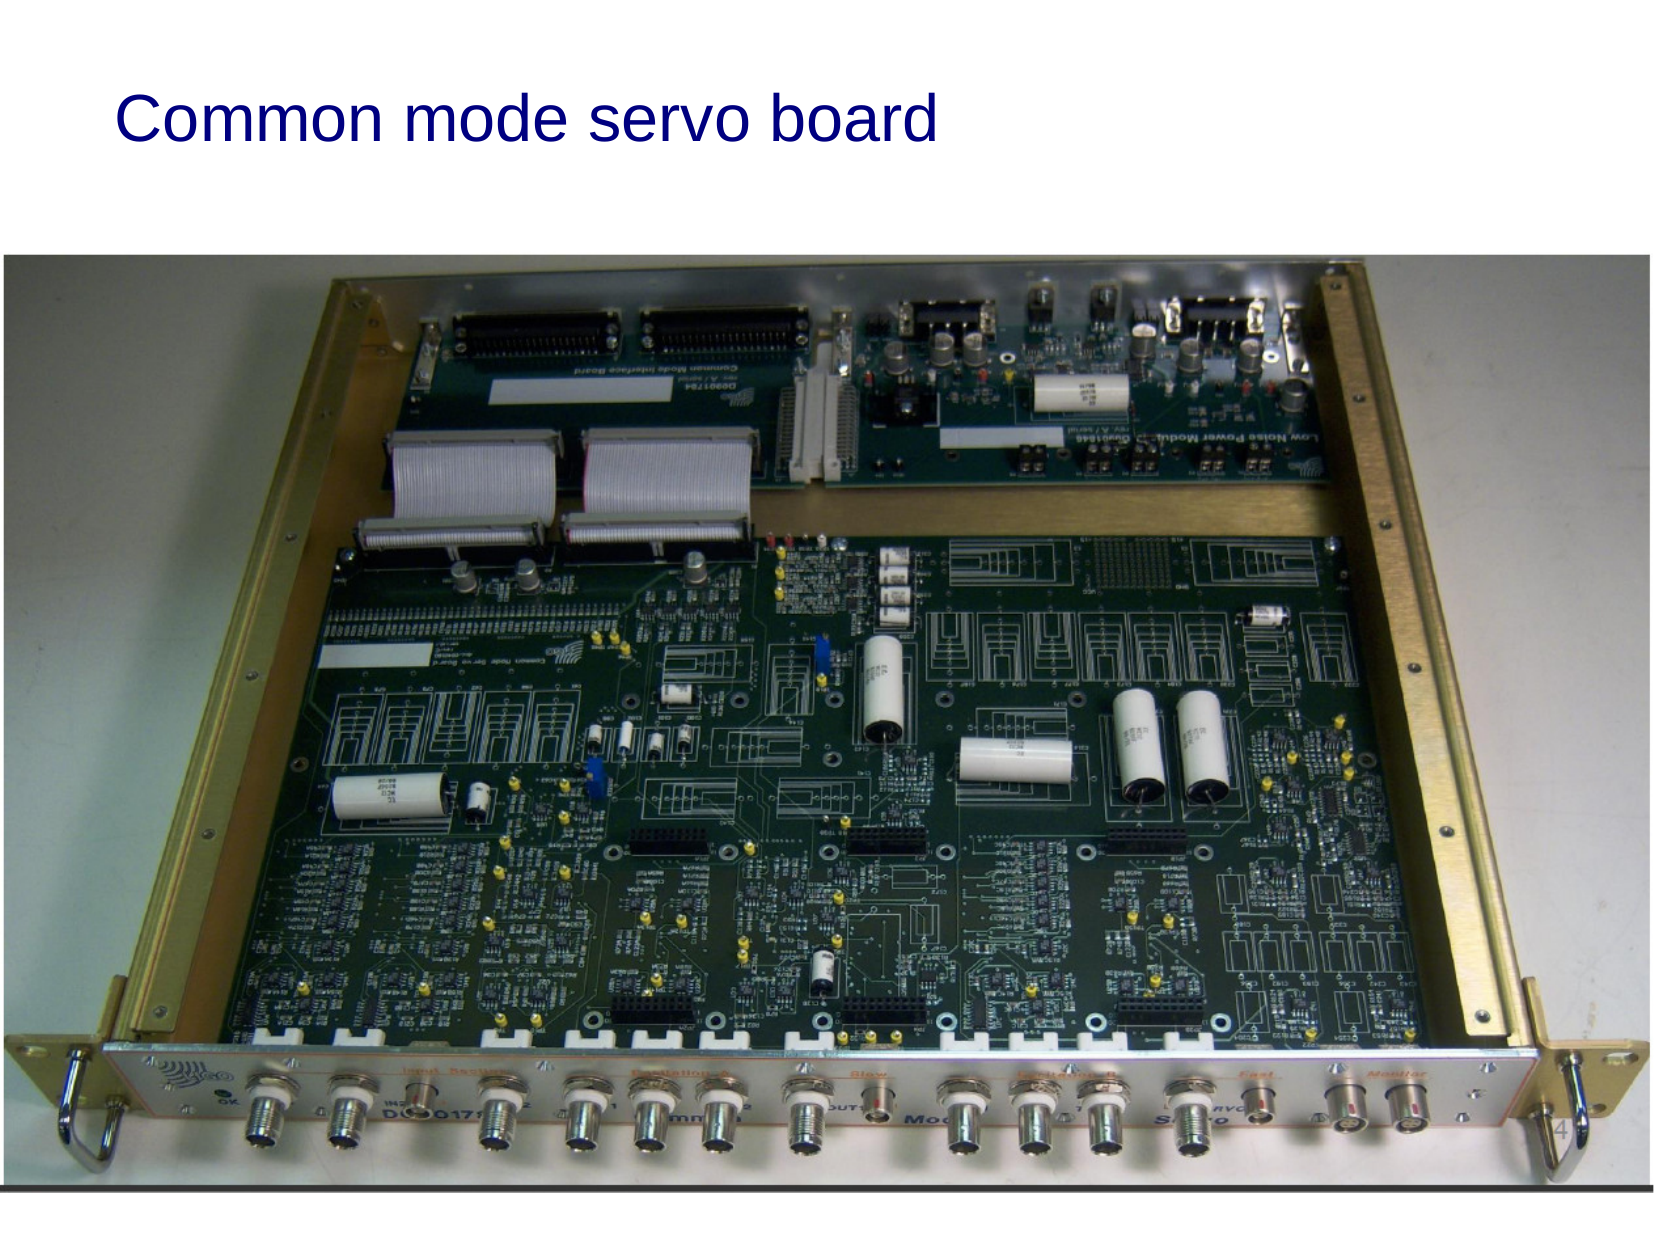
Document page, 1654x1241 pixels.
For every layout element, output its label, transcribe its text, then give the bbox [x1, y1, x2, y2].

picture [0, 251, 1654, 1193]
text_box Common mode servo board [99, 73, 959, 163]
